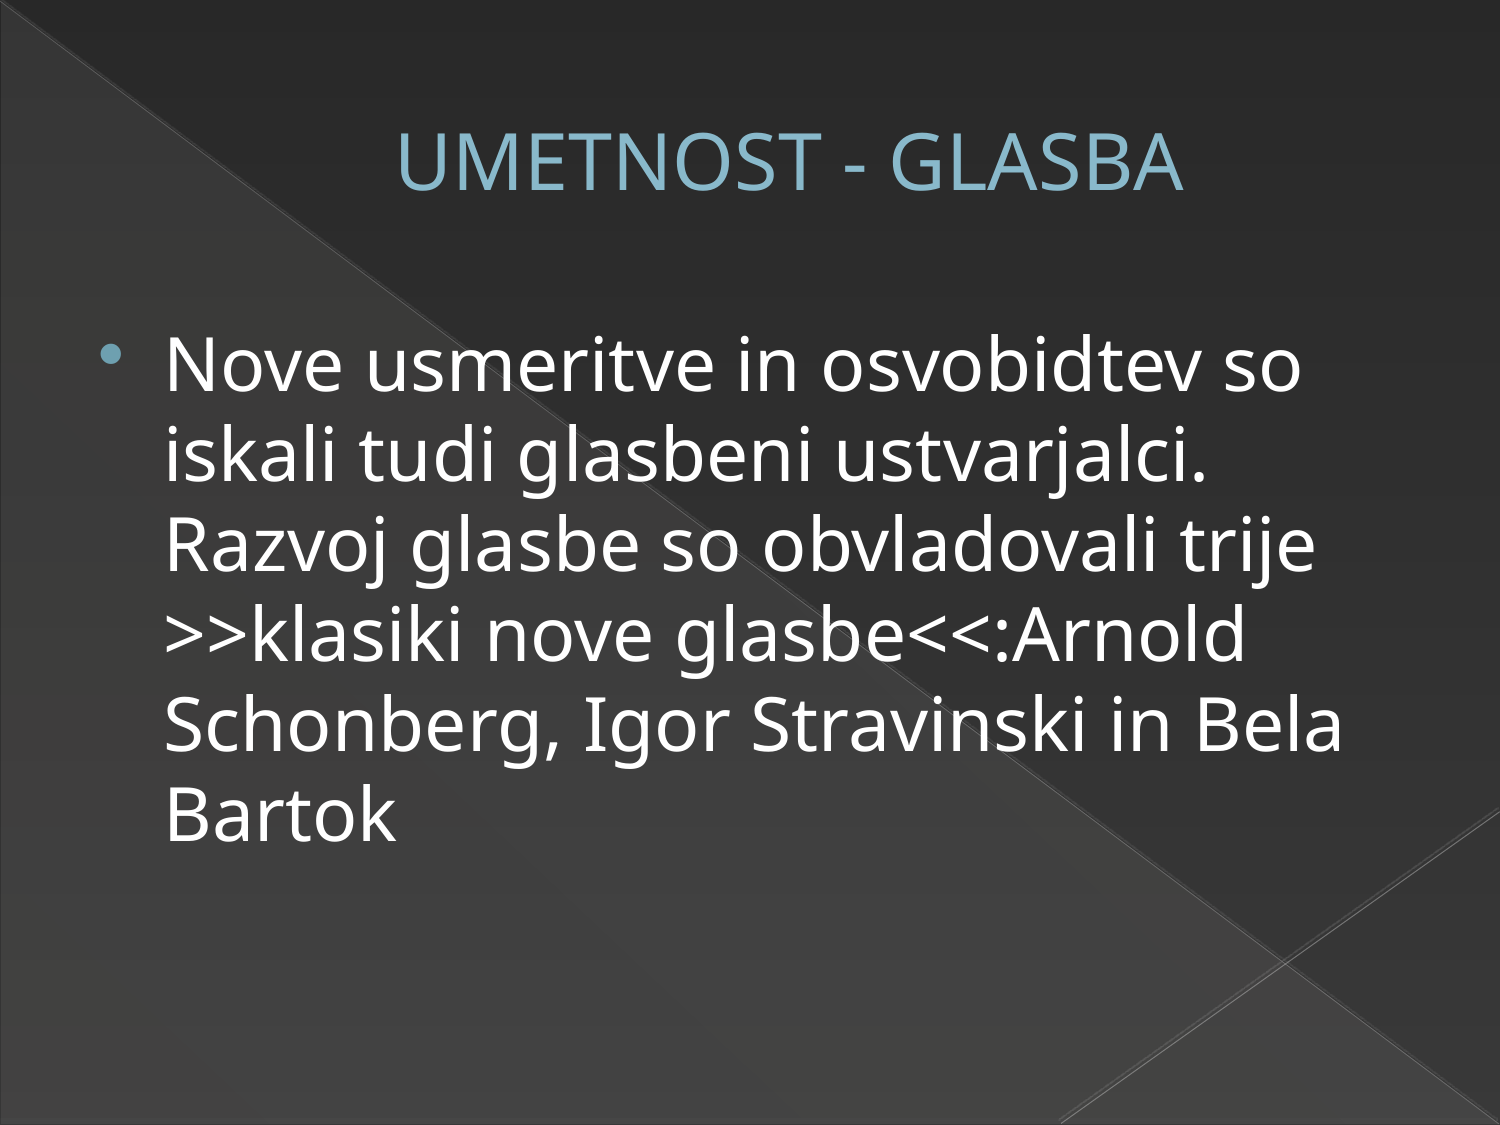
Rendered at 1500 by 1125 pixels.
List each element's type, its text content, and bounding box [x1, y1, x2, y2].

title UMETNOST - GLASBA [75, 43, 1425, 274]
list Nove usmeritve in osvobidtev so iskali tudi glasbeni ustvarjalci. Razvoj glasbe so obvladovali trije >>klasiki nove glasbe<<:Arnold Schonberg, Igor Stravinski in Bela Bartok [75, 308, 1425, 1059]
